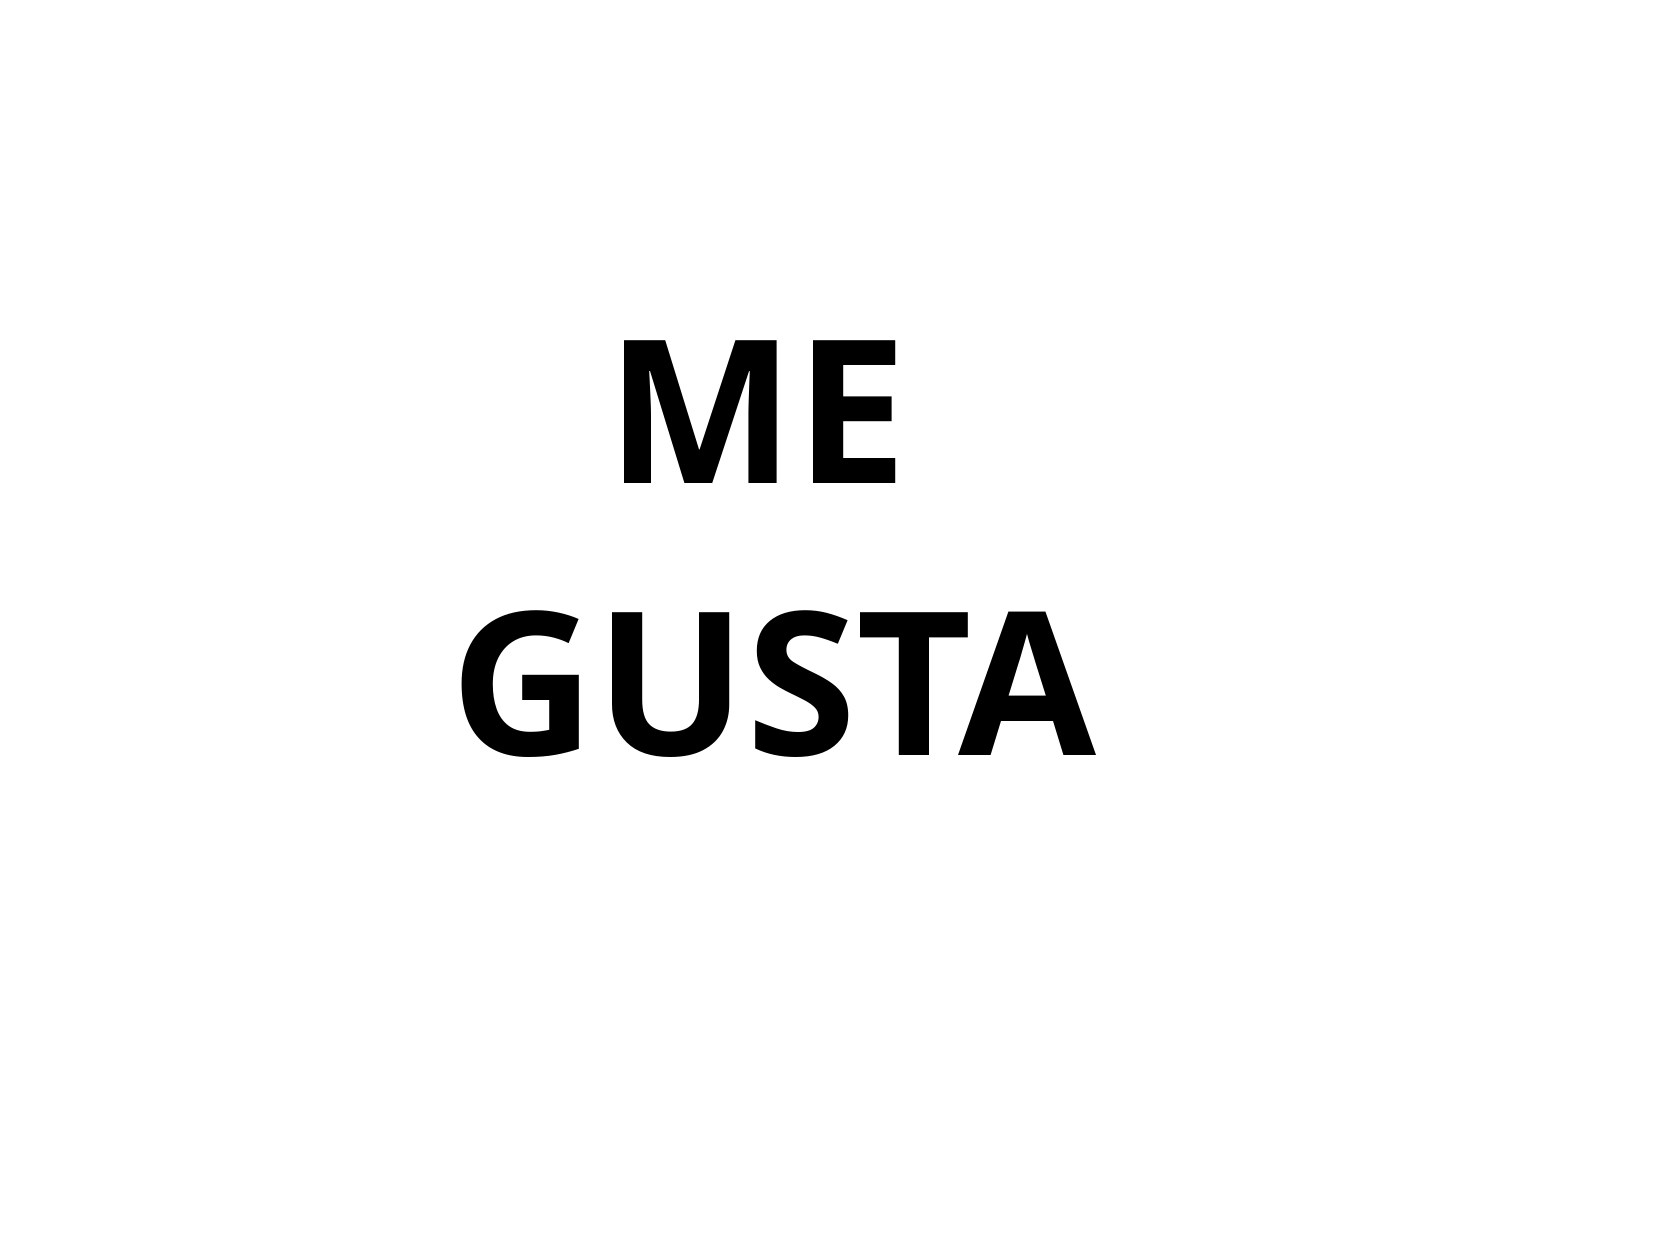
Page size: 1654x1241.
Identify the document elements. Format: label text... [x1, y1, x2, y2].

text_box ME GUSTA [383, 262, 1654, 798]
